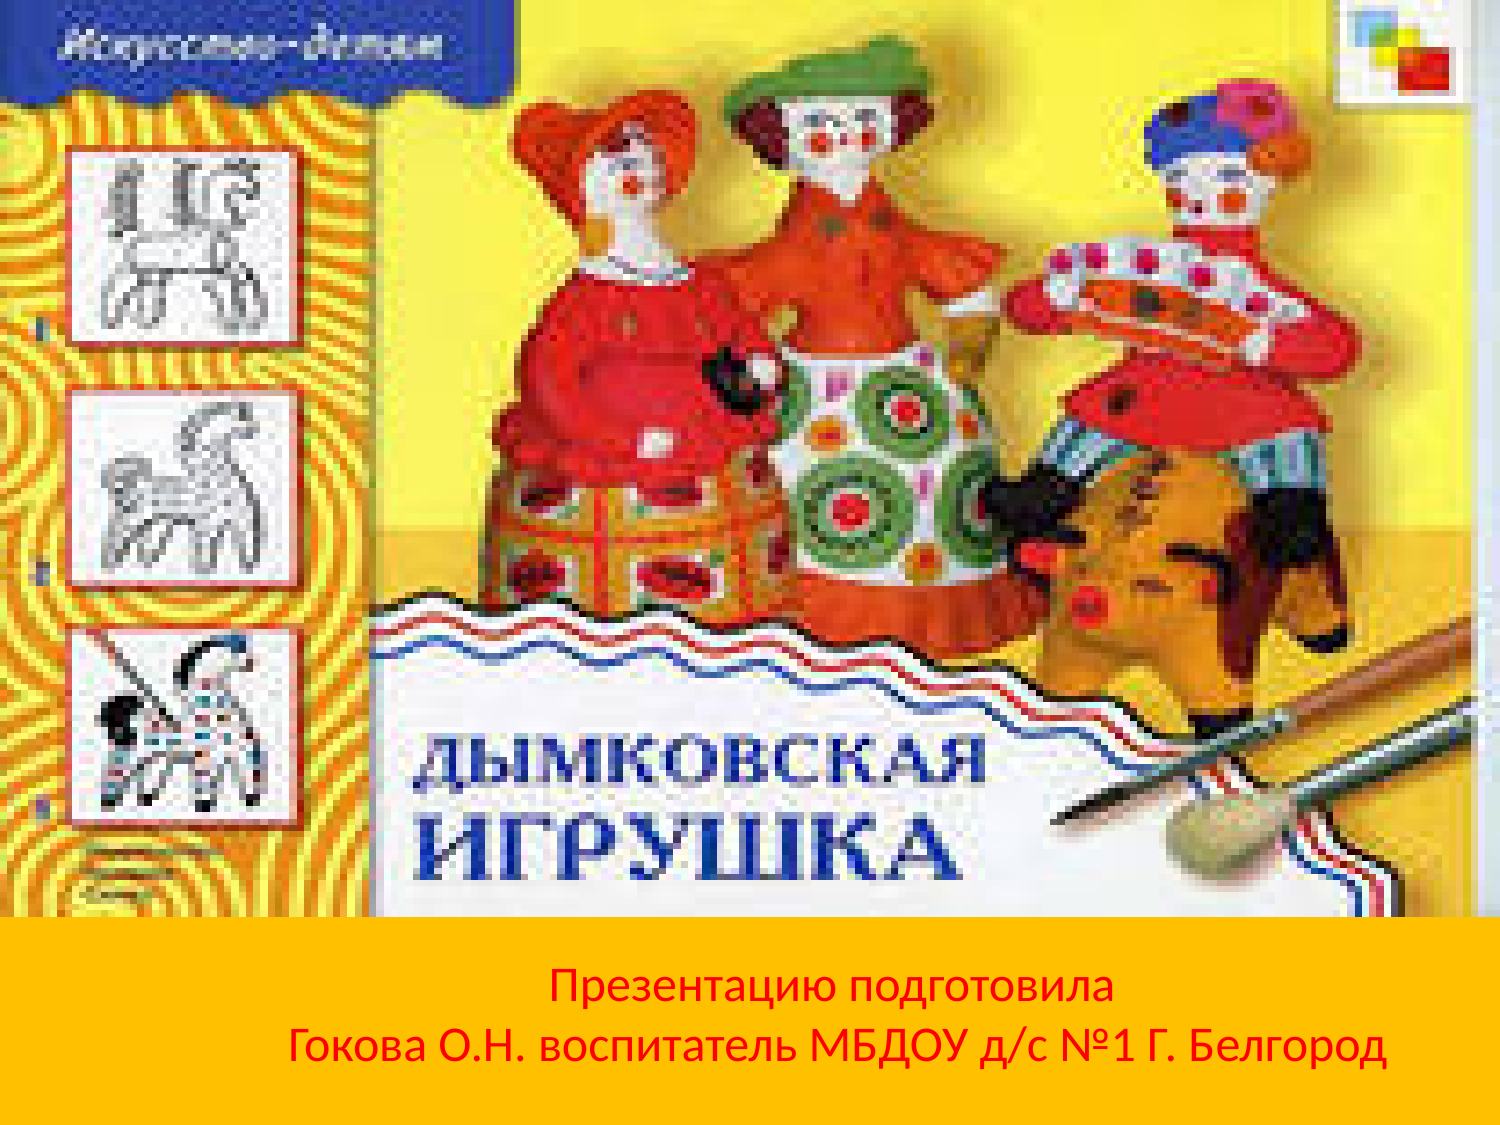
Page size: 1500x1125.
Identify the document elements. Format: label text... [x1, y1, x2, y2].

title Презентацию подготовила Гокова О.Н. воспитатель МБДОУ д/с №1 Г. Белгород [194, 928, 1470, 1094]
picture [0, 0, 1500, 917]
